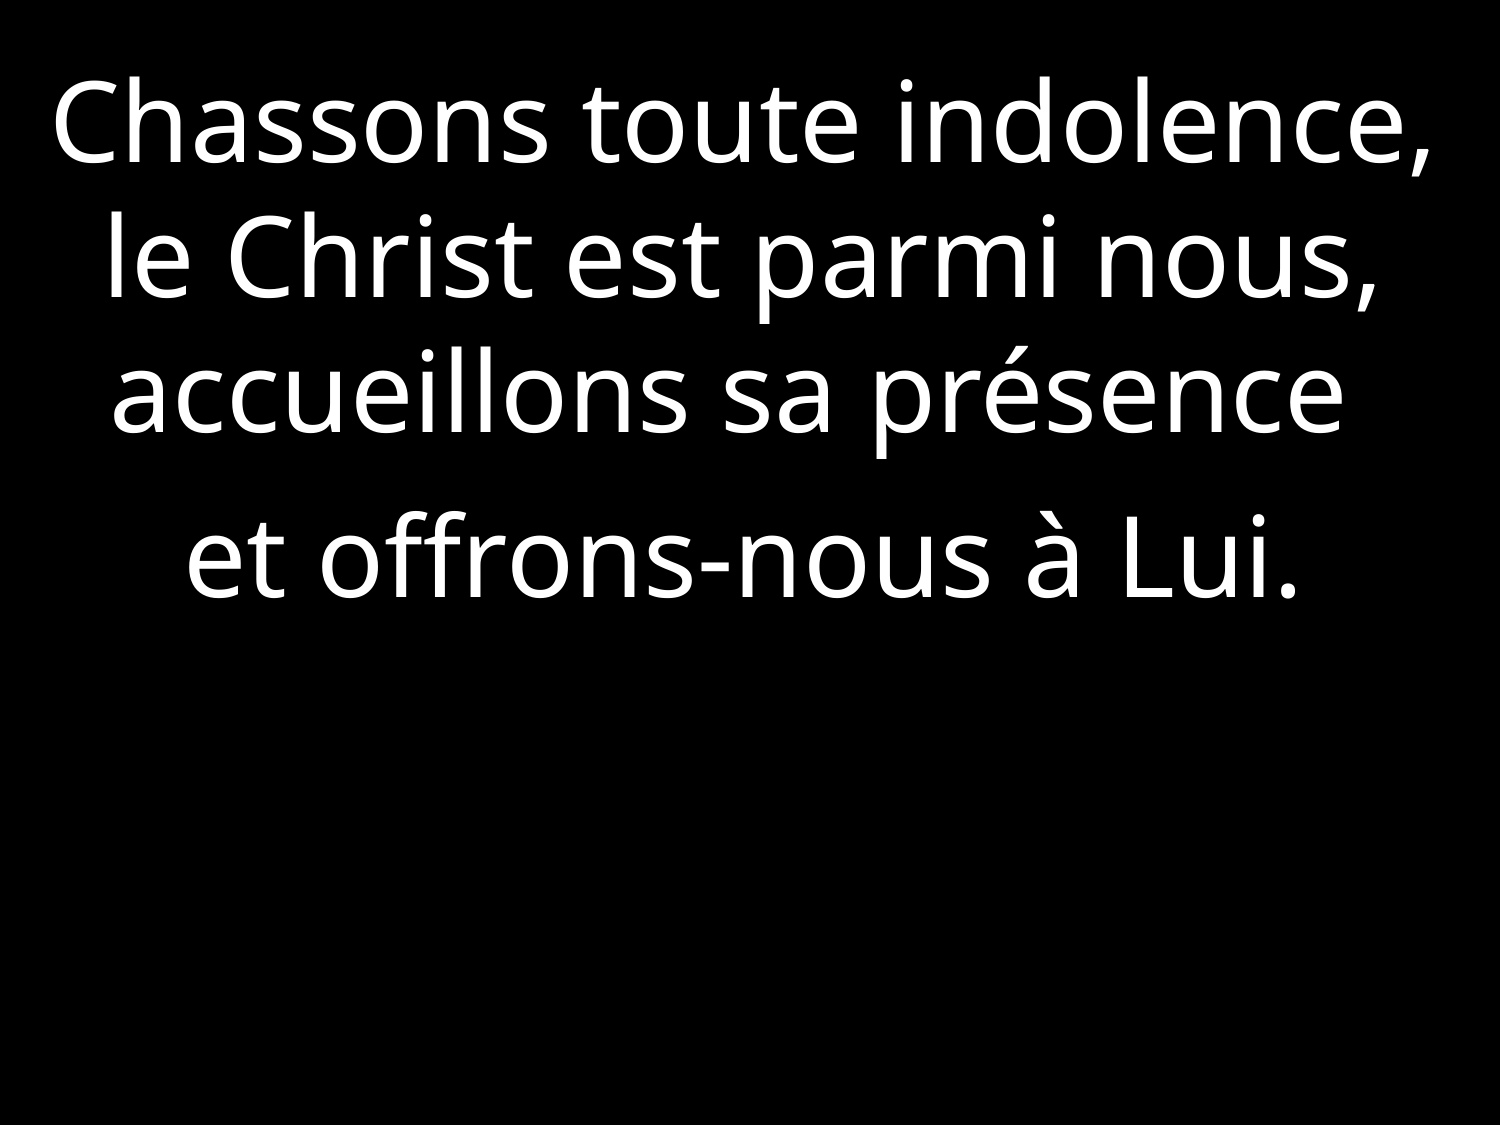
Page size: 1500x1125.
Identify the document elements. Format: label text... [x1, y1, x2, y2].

list Chassons toute indolence, le Christ est parmi nous, accueillons sa présence et offrons-nous à Lui. [5, 42, 1483, 1005]
